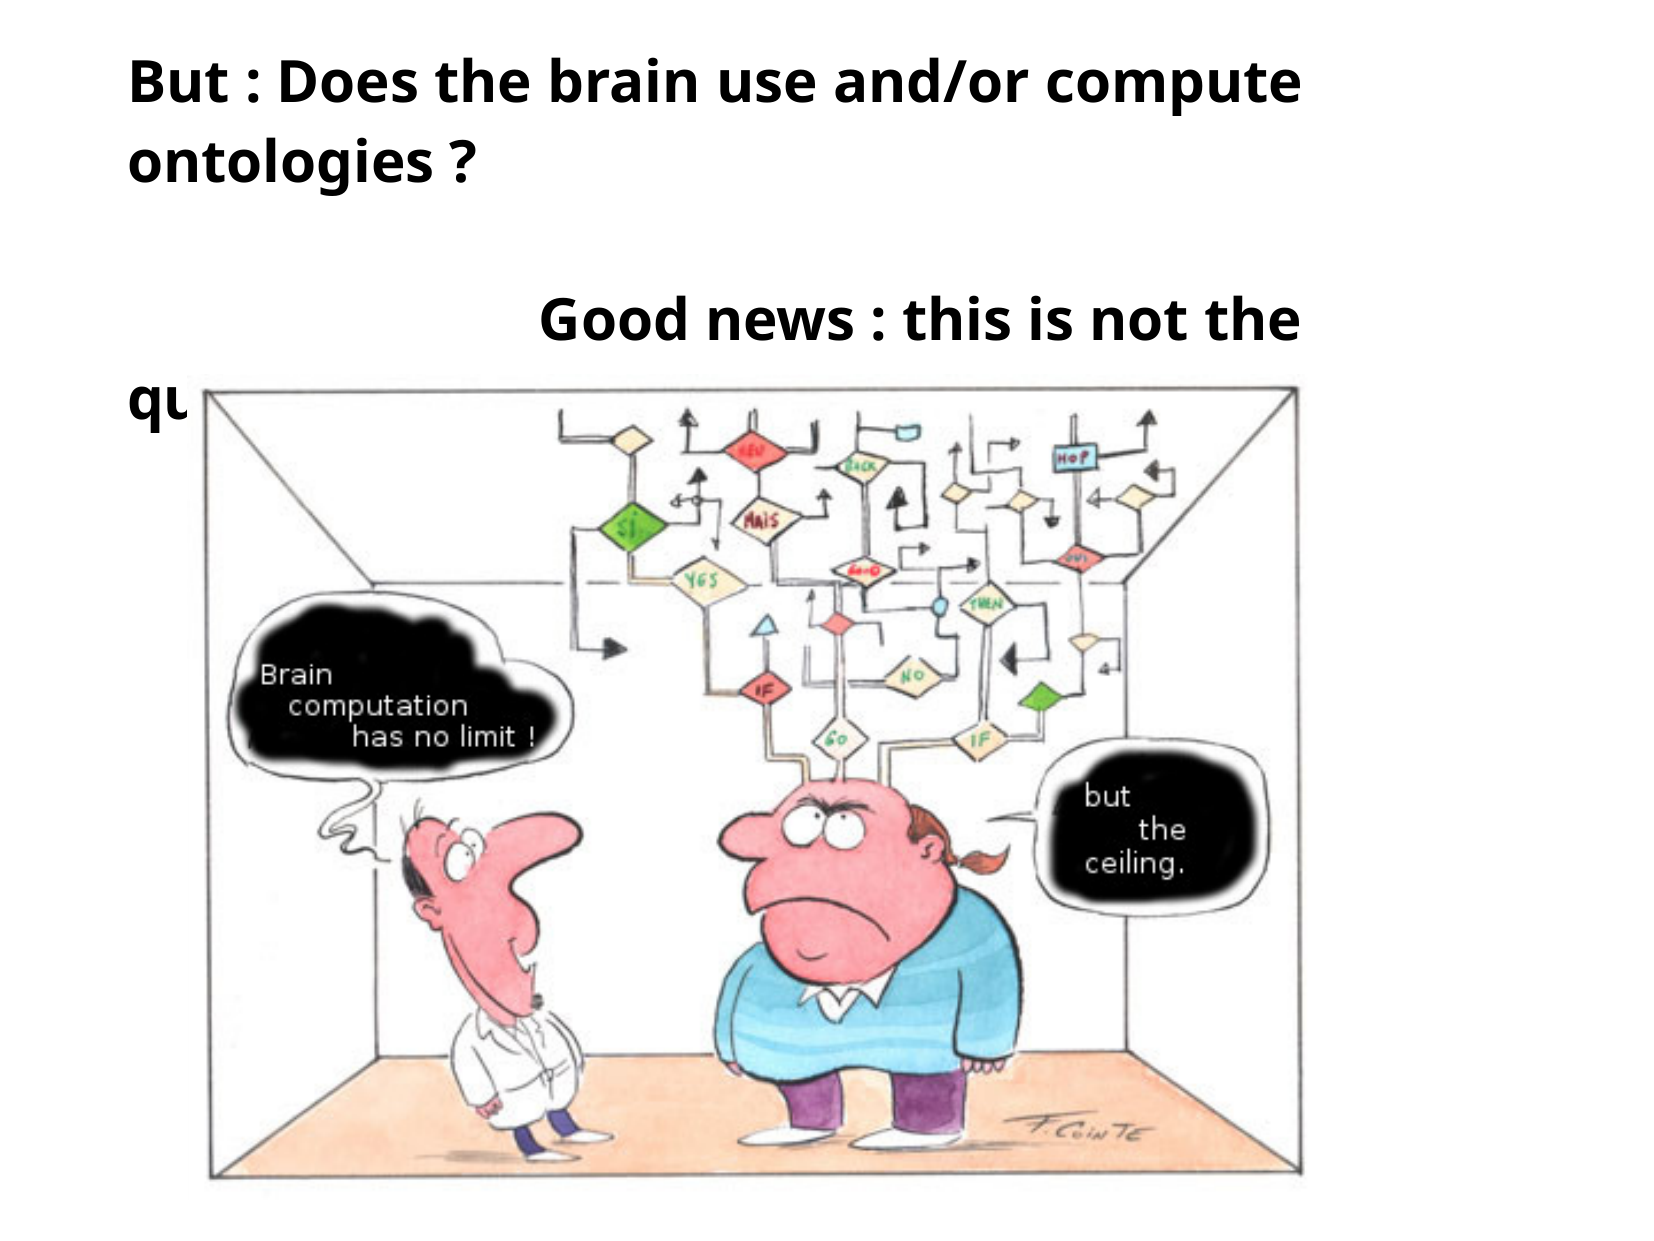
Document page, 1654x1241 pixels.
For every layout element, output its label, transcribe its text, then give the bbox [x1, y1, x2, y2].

text_box But : Does the brain use and/or compute ontologies ? Good news : this is not the question. [112, 33, 1576, 274]
picture [187, 374, 1321, 1201]
